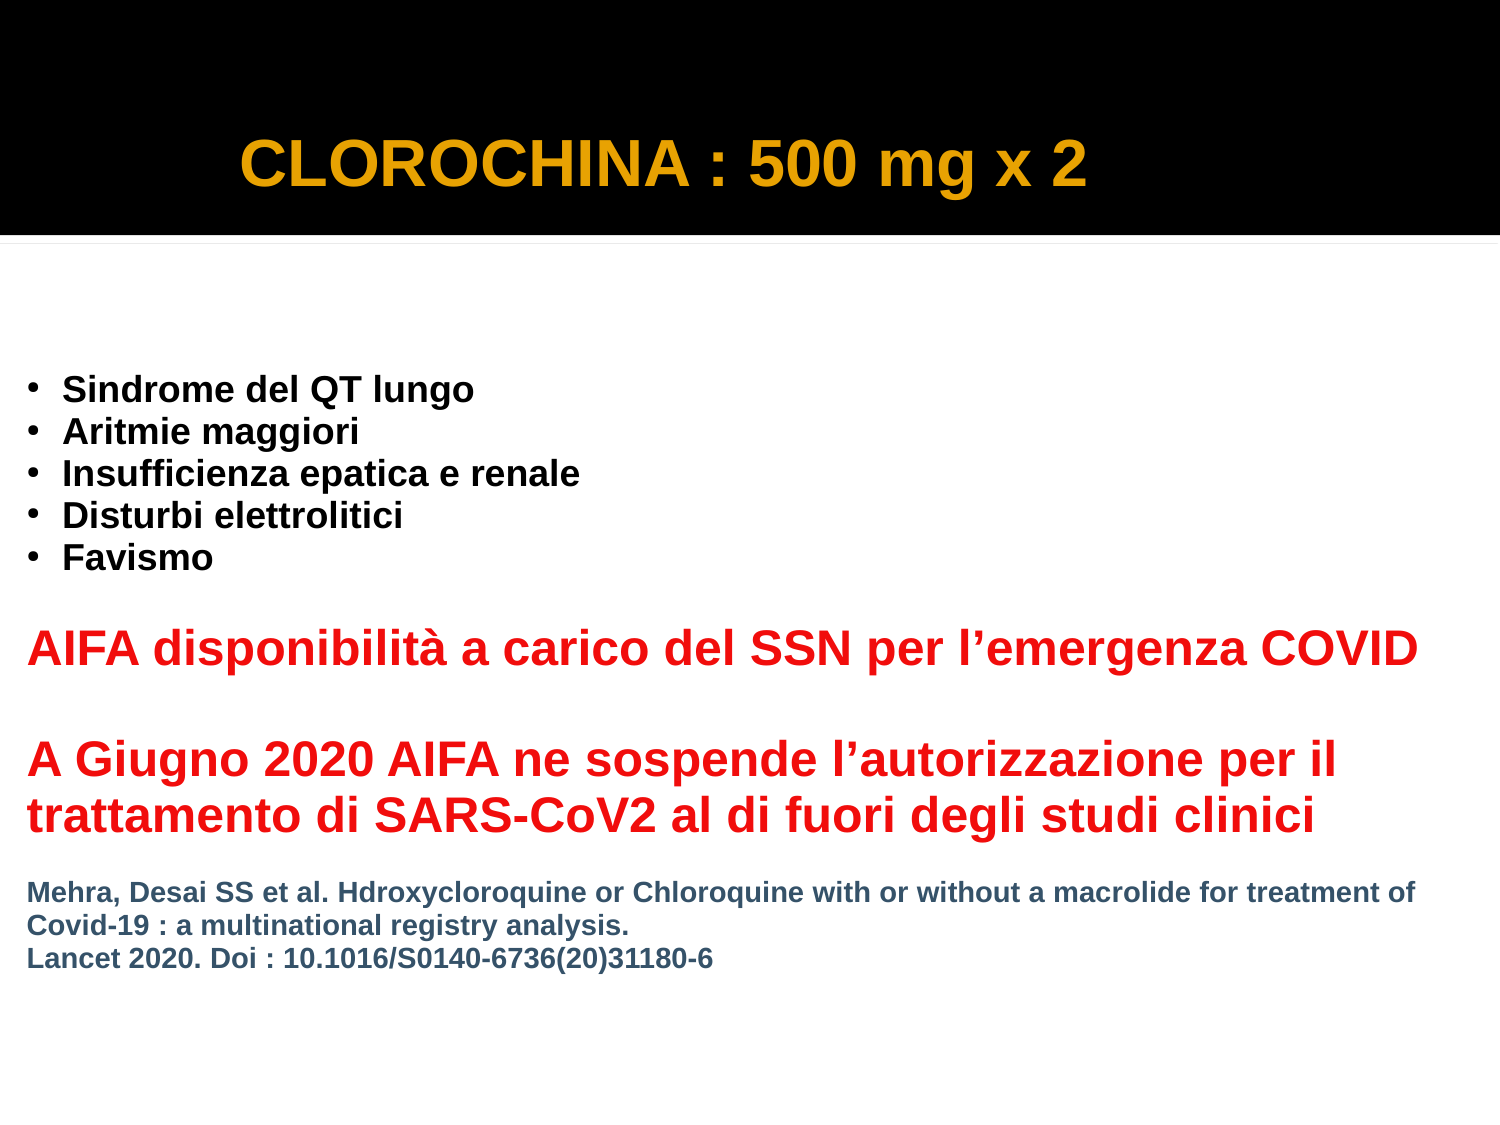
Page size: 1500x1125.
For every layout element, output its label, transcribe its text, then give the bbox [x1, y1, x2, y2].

text_box Sindrome del QT lungo Aritmie maggiori Insufficienza epatica e renale Disturbi elettrolitici Favismo AIFA disponibilità a carico del SSN per l’emergenza COVID A Giugno 2020 AIFA ne sospende l’autorizzazione per il trattamento di SARS-CoV2 al di fuori degli studi clinici Mehra, Desai SS et al. Hdroxycloroquine or Chloroquine with or without a macrolide for treatment of Covid-19 : a multinational registry analysis. Lancet 2020. Doi : 10.1016/S0140-6736(20)31180-6 [11, 318, 1489, 982]
text_box CLOROCHINA : 500 mg x 2 [224, 118, 1229, 208]
